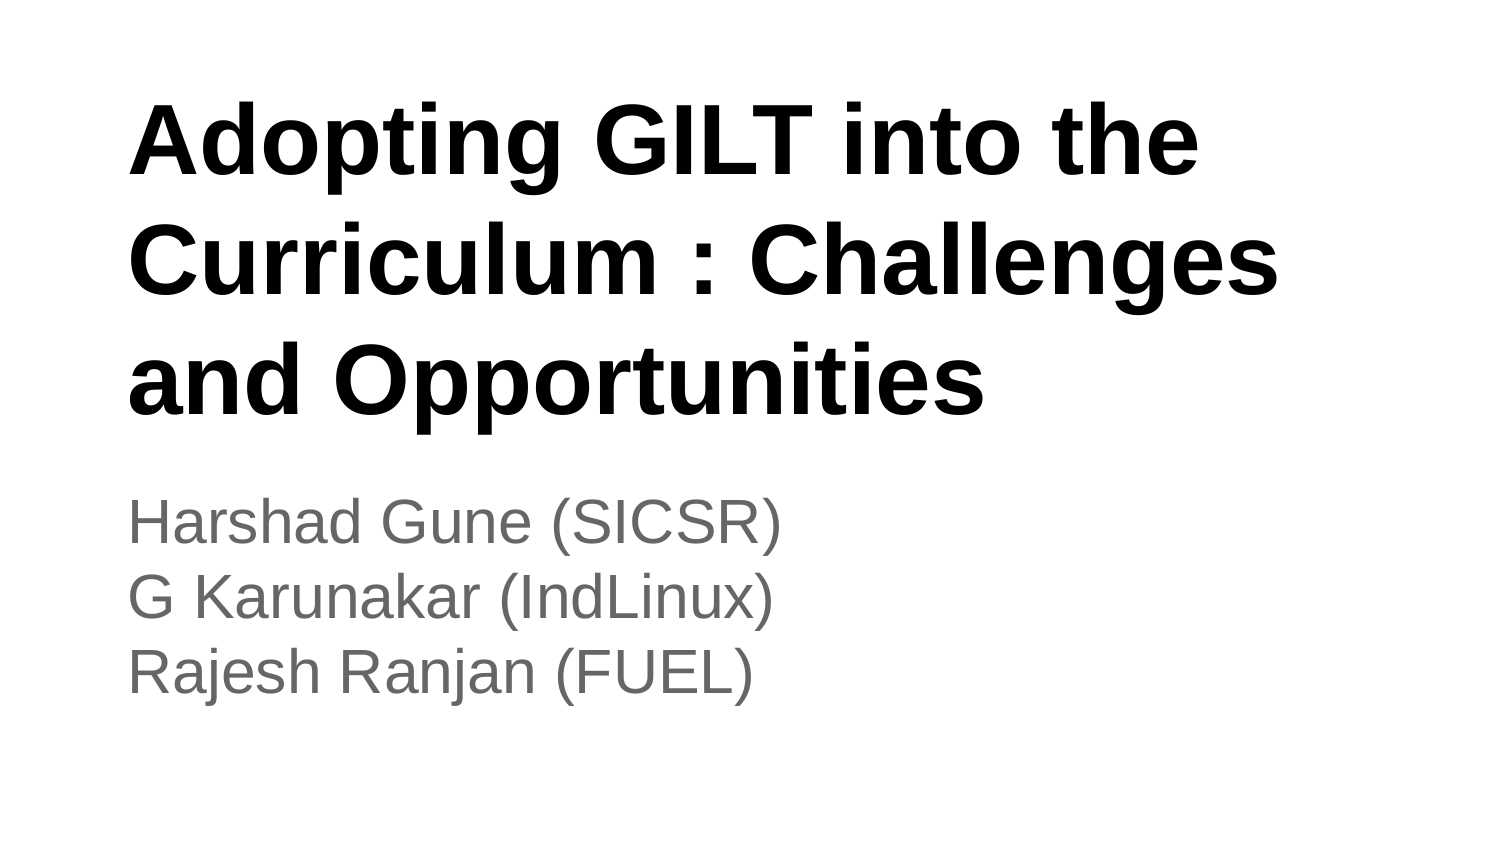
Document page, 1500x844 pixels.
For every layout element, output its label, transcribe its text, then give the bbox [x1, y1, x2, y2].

title Adopting GILT into the Curriculum : Challenges and Opportunities [112, 259, 1388, 450]
subtitle Harshad Gune (SICSR) G Karunakar (IndLinux) Rajesh Ranjan (FUEL) [112, 465, 1388, 595]
